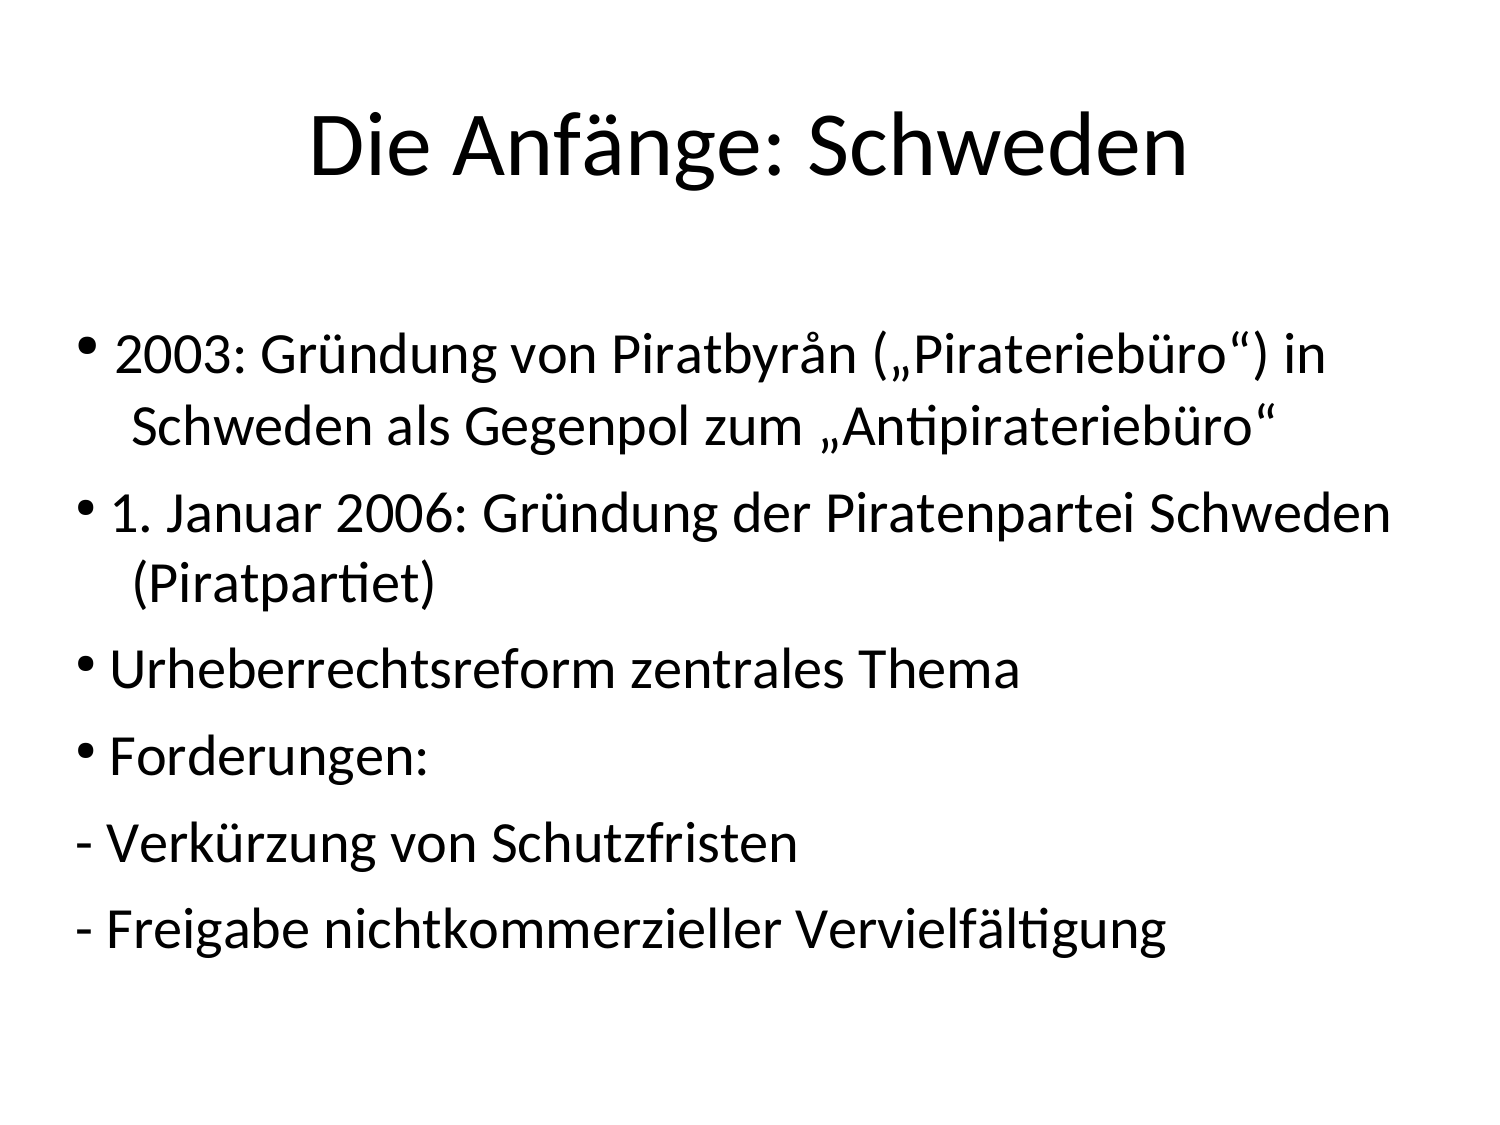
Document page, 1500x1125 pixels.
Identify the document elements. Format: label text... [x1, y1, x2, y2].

title Die Anfänge: Schweden [75, 21, 1426, 135]
subtitle 2003: Gründung von Piratbyrån („Pirateriebüro“) in Schweden als Gegenpol zum „Antipirateriebüro“ 1. Januar 2006: Gründung der Piratenpartei Schweden (Piratpartiet) Urheberrechtsreform zentrales Thema Forderungen: - Verkürzung von Schutzfristen - Freigabe nichtkommerzieller Vervielfältigung [75, 135, 1426, 1125]
